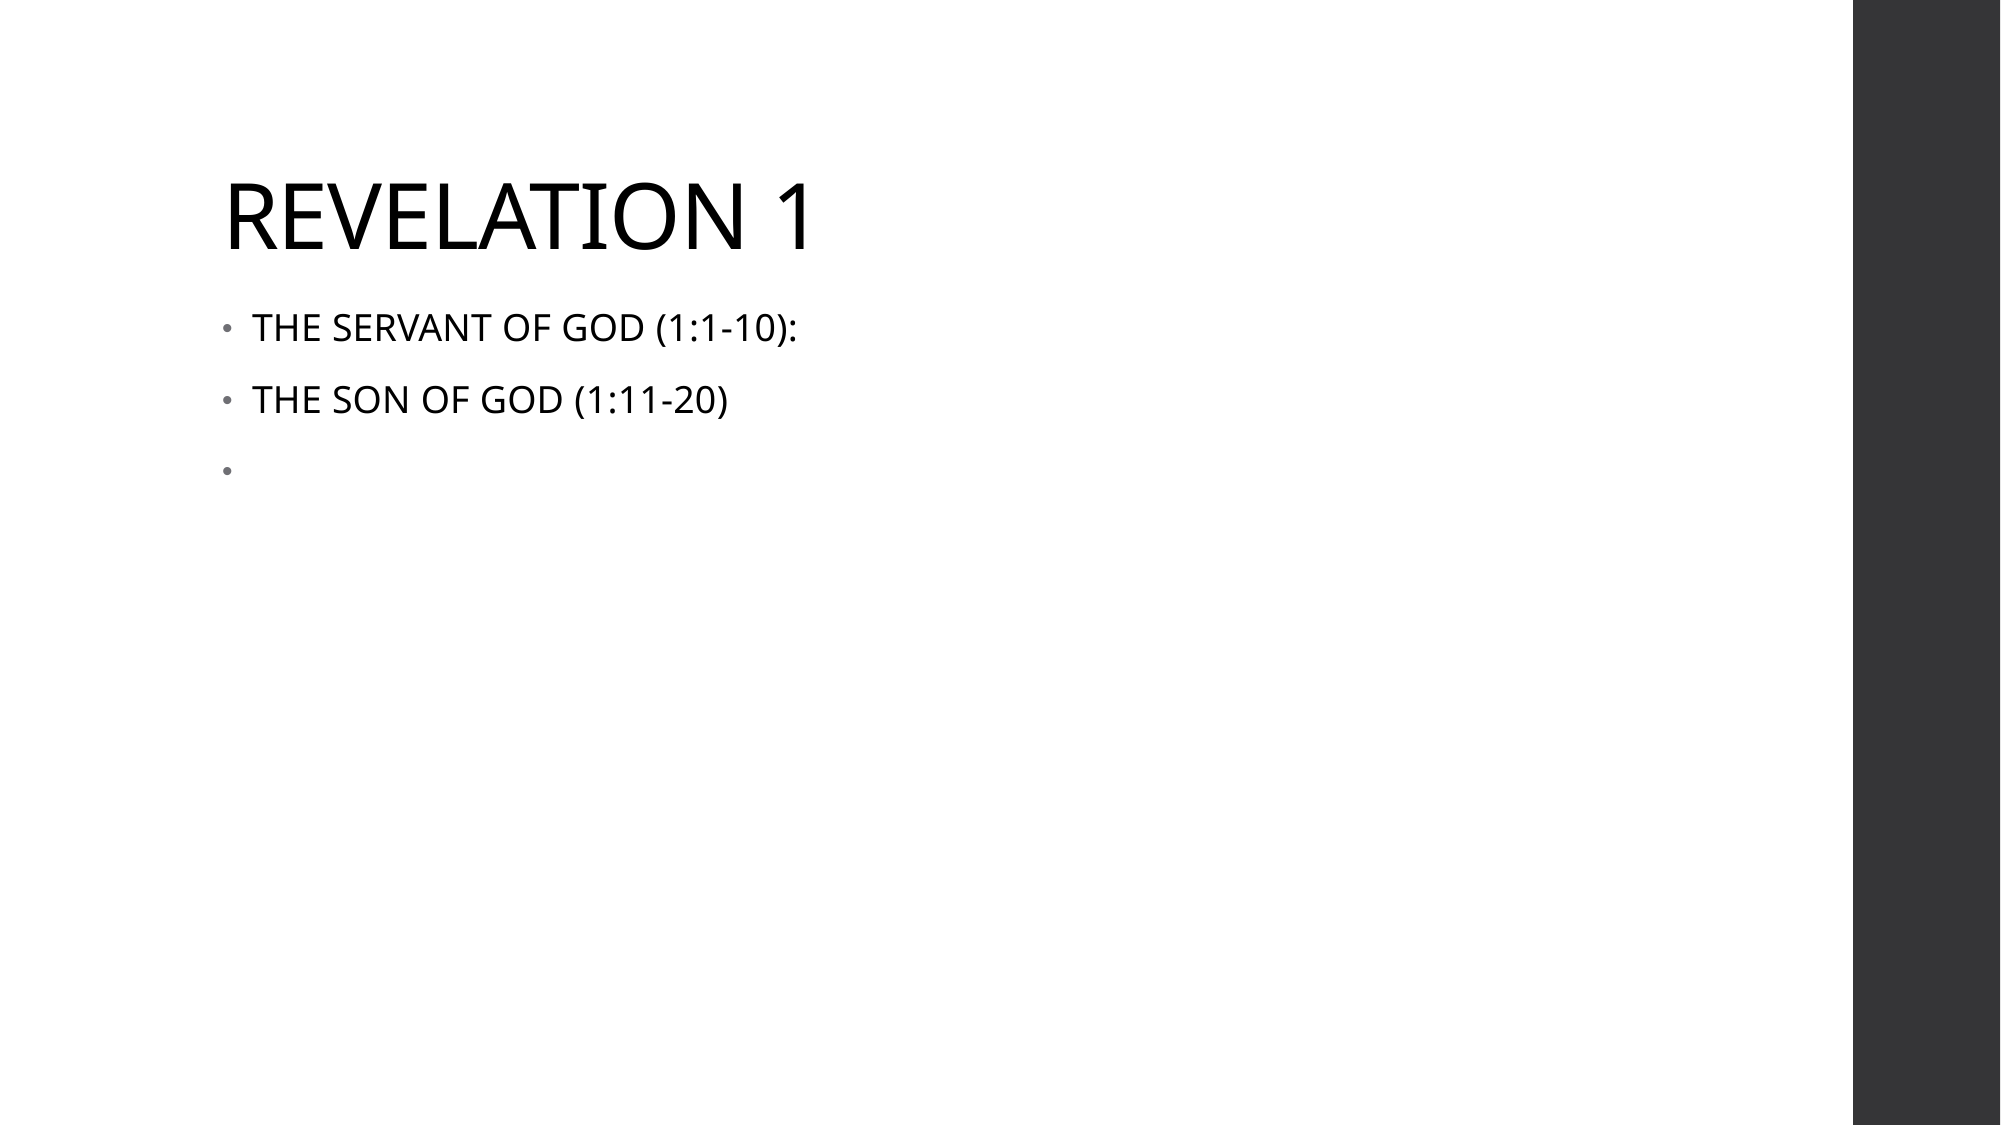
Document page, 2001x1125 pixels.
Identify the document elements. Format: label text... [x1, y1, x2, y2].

list THE SERVANT OF GOD (1:1-10): THE SON OF GOD (1:11-20) [206, 299, 1617, 1014]
title REVELATION 1 [206, 60, 1797, 278]
